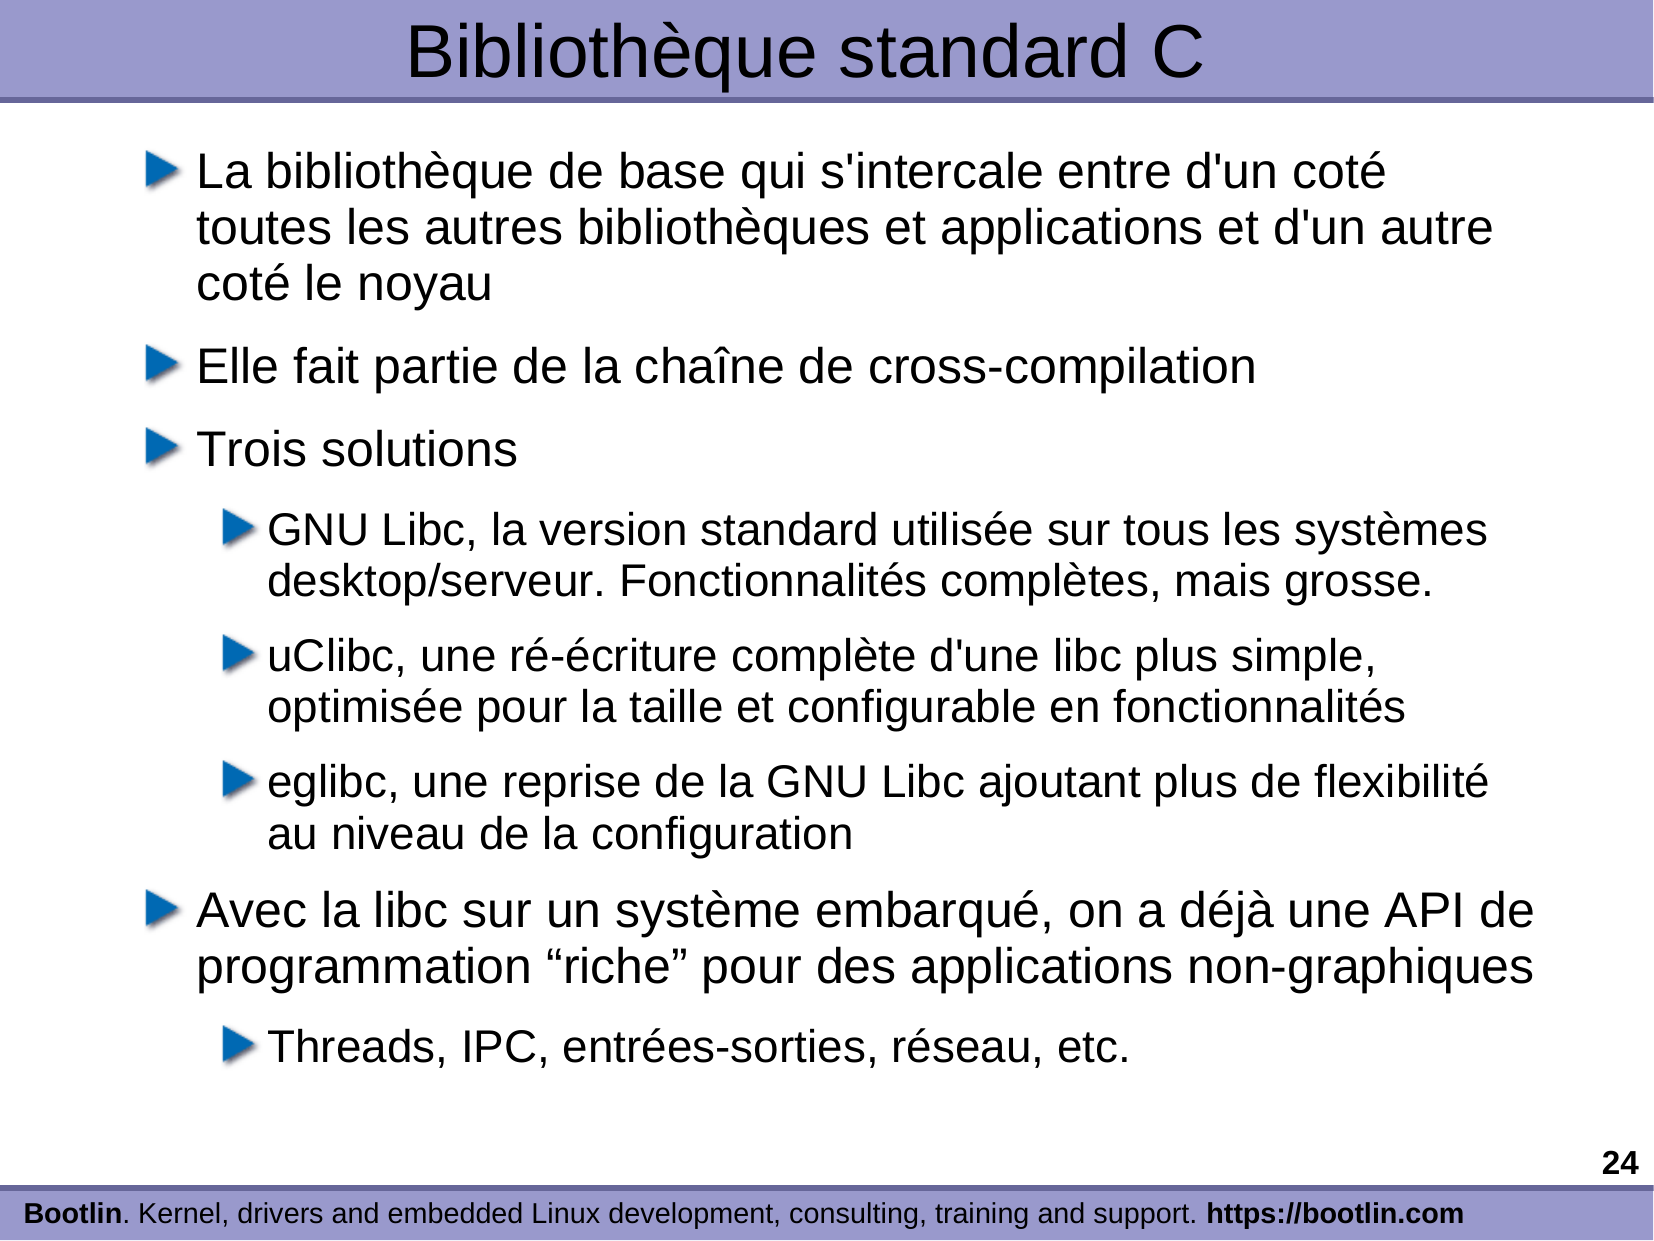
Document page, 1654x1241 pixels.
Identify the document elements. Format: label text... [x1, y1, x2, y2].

list La bibliothèque de base qui s'intercale entre d'un coté toutes les autres bibliothèques et applications et d'un autre coté le noyau Elle fait partie de la chaîne de cross-compilation Trois solutions GNU Libc, la version standard utilisée sur tous les systèmes desktop/serveur. Fonctionnalités complètes, mais grosse. uClibc, une ré-écriture complète d'une libc plus simple, optimisée pour la taille et configurable en fonctionnalités eglibc, une reprise de la GNU Libc ajoutant plus de flexibilité au niveau de la configuration Avec la libc sur un système embarqué, on a déjà une API de programmation “riche” pour des applications non-graphiques Threads, IPC, entrées-sorties, réseau, etc. [125, 143, 1538, 1157]
title Bibliothèque standard C [60, 5, 1551, 97]
